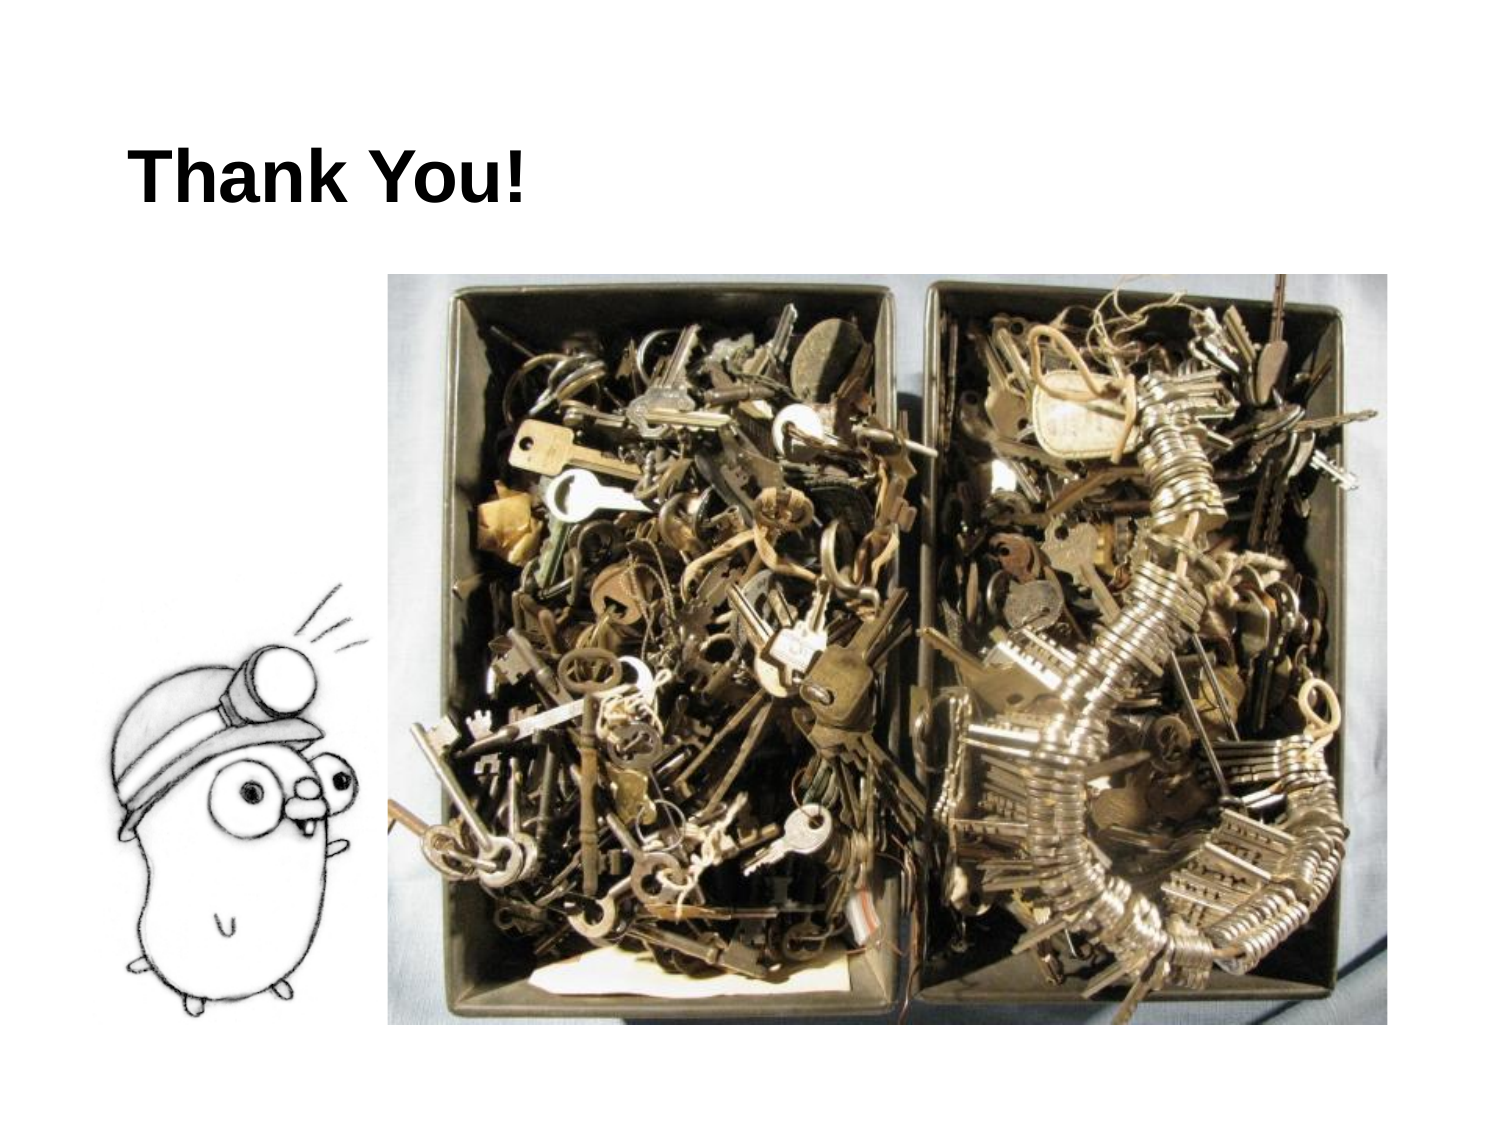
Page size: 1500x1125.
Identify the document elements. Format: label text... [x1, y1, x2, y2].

title Thank You! [75, 45, 1425, 233]
text_box [92, 572, 379, 1025]
text_box [387, 274, 1388, 1025]
